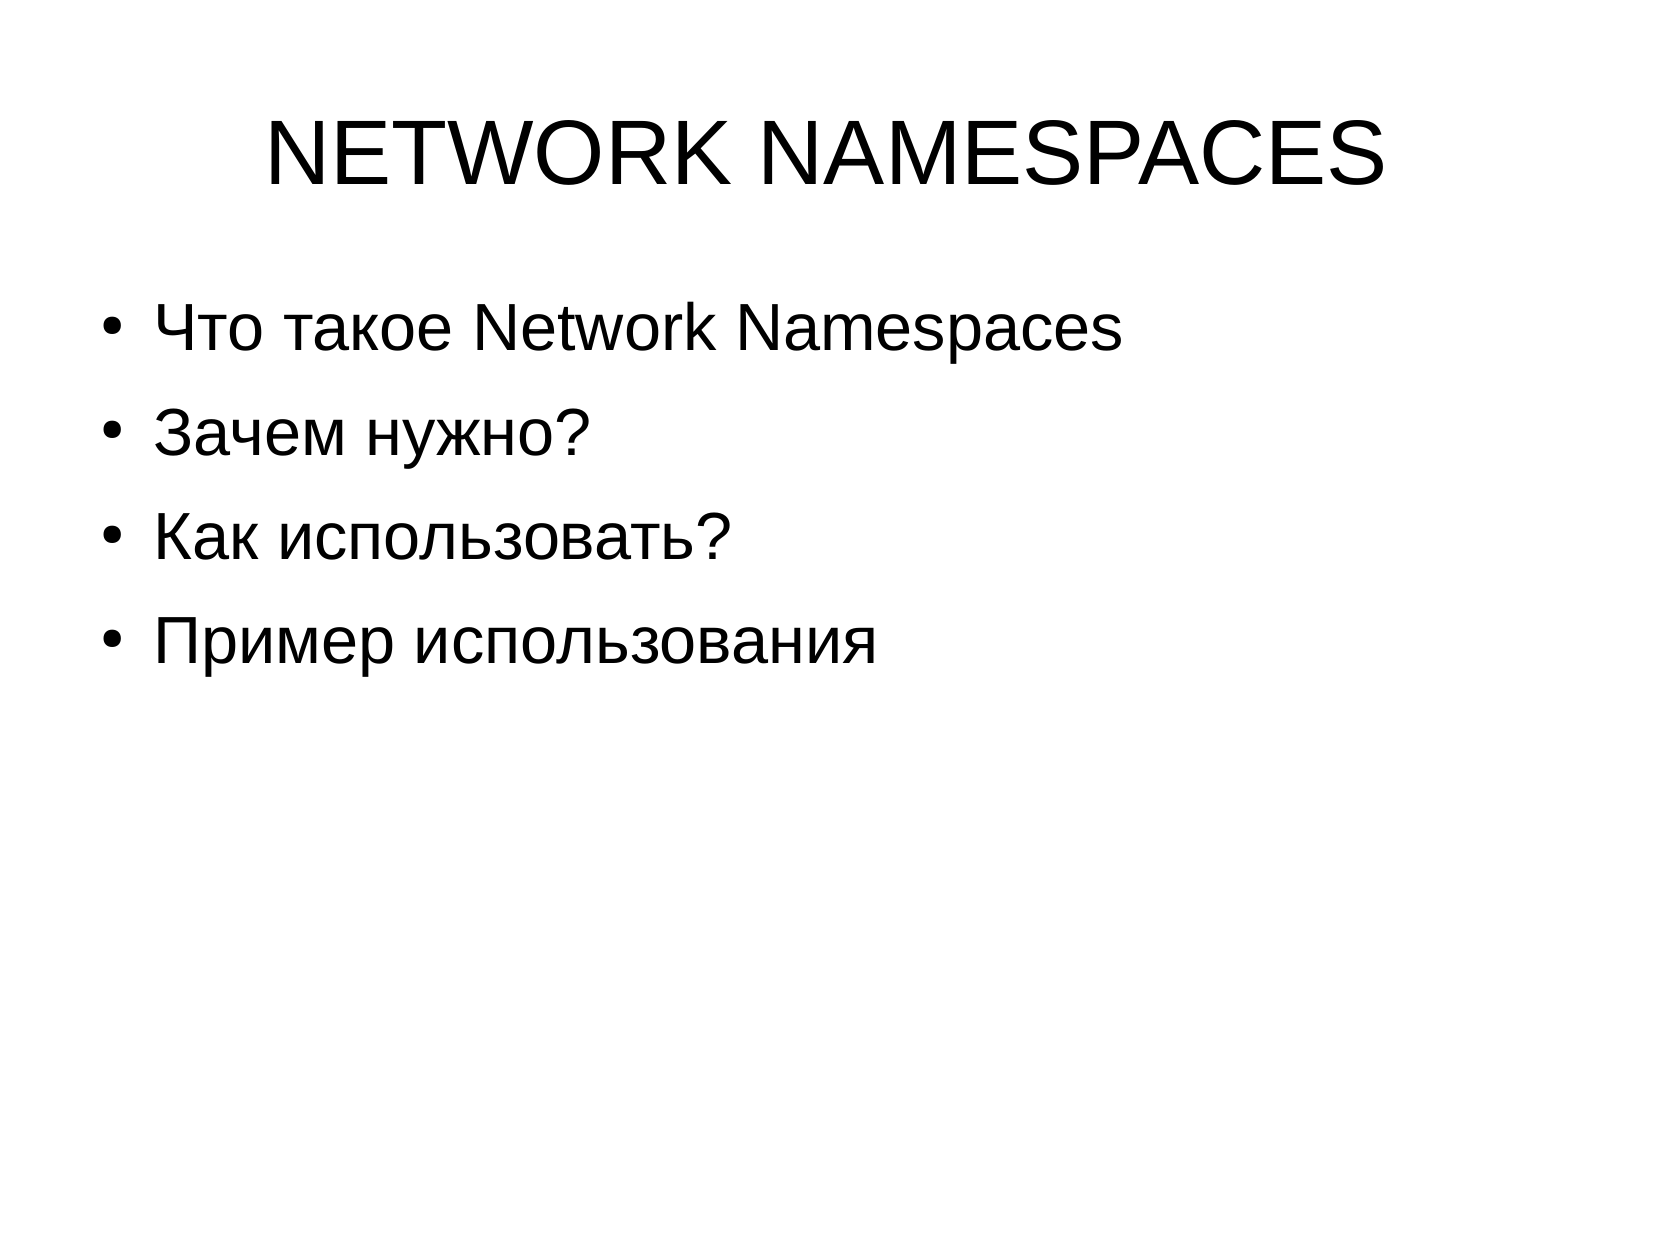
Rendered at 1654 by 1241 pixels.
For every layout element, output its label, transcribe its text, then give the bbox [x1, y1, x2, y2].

title NETWORK NAMESPACES [82, 49, 1571, 257]
list Что такое Network Namespaces Зачем нужно? Как использовать? Пример использования [82, 290, 1538, 1010]
